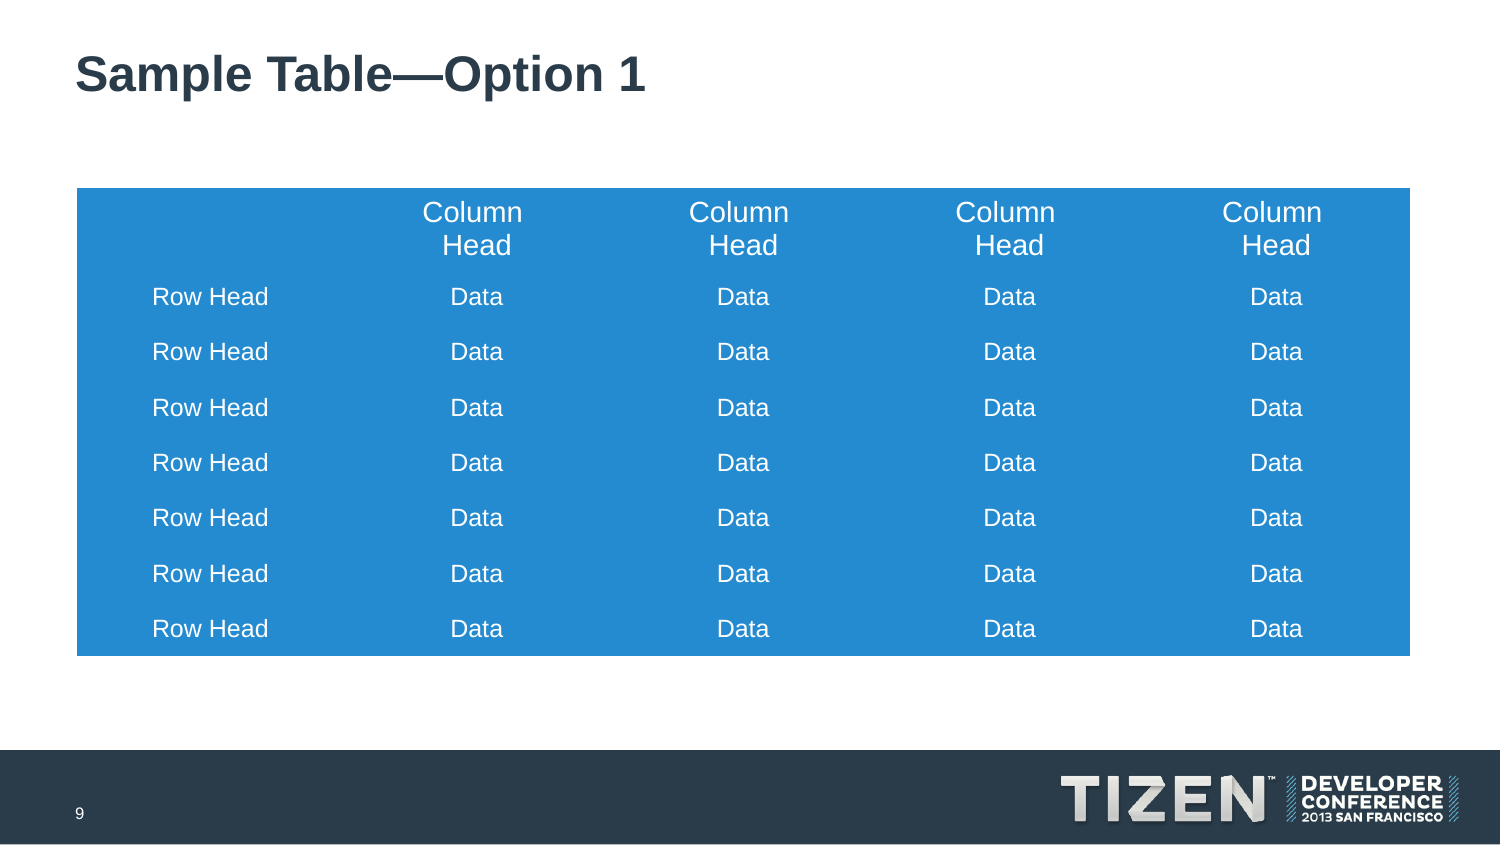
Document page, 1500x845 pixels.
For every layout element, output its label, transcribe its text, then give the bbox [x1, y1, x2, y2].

table_cell Row Head [77, 324, 344, 380]
table_cell Data [610, 490, 877, 546]
table_header Column Head [877, 188, 1143, 269]
table_cell Data [344, 380, 610, 435]
table_cell Row Head [77, 380, 344, 435]
table_cell Data [610, 546, 877, 601]
table_cell Data [344, 490, 610, 546]
table_header Column Head [1143, 188, 1410, 269]
table_cell Data [877, 380, 1143, 435]
table_cell Data [344, 546, 610, 601]
table_cell Data [877, 324, 1143, 380]
table_cell Data [1143, 546, 1410, 601]
table_cell Data [1143, 435, 1410, 490]
table_cell Data [877, 601, 1143, 656]
title Sample Table—Option 1 [75, 4, 1425, 146]
table_cell Data [610, 380, 877, 435]
table_cell Data [610, 601, 877, 656]
table_header Column Head [610, 188, 877, 269]
table_cell Data [877, 546, 1143, 601]
table_header Column Head [344, 188, 610, 269]
table_cell Data [1143, 601, 1410, 656]
table_cell Data [1143, 490, 1410, 546]
picture [1041, 753, 1477, 845]
table_cell Row Head [77, 435, 344, 490]
table_cell Data [610, 269, 877, 324]
table_cell Data [610, 435, 877, 490]
table_cell Row Head [77, 490, 344, 546]
table_cell Data [344, 601, 610, 656]
table_cell Data [344, 269, 610, 324]
table_cell Row Head [77, 601, 344, 656]
table_header [77, 188, 344, 269]
table_cell Data [344, 435, 610, 490]
table_cell Data [344, 324, 610, 380]
table_cell Data [1143, 269, 1410, 324]
table_cell Data [877, 490, 1143, 546]
table_cell Data [610, 324, 877, 380]
table_cell Data [877, 435, 1143, 490]
table_cell Data [1143, 324, 1410, 380]
table_cell Row Head [77, 546, 344, 601]
table_cell Data [1143, 380, 1410, 435]
table_cell Row Head [77, 269, 344, 324]
table_cell Data [877, 269, 1143, 324]
